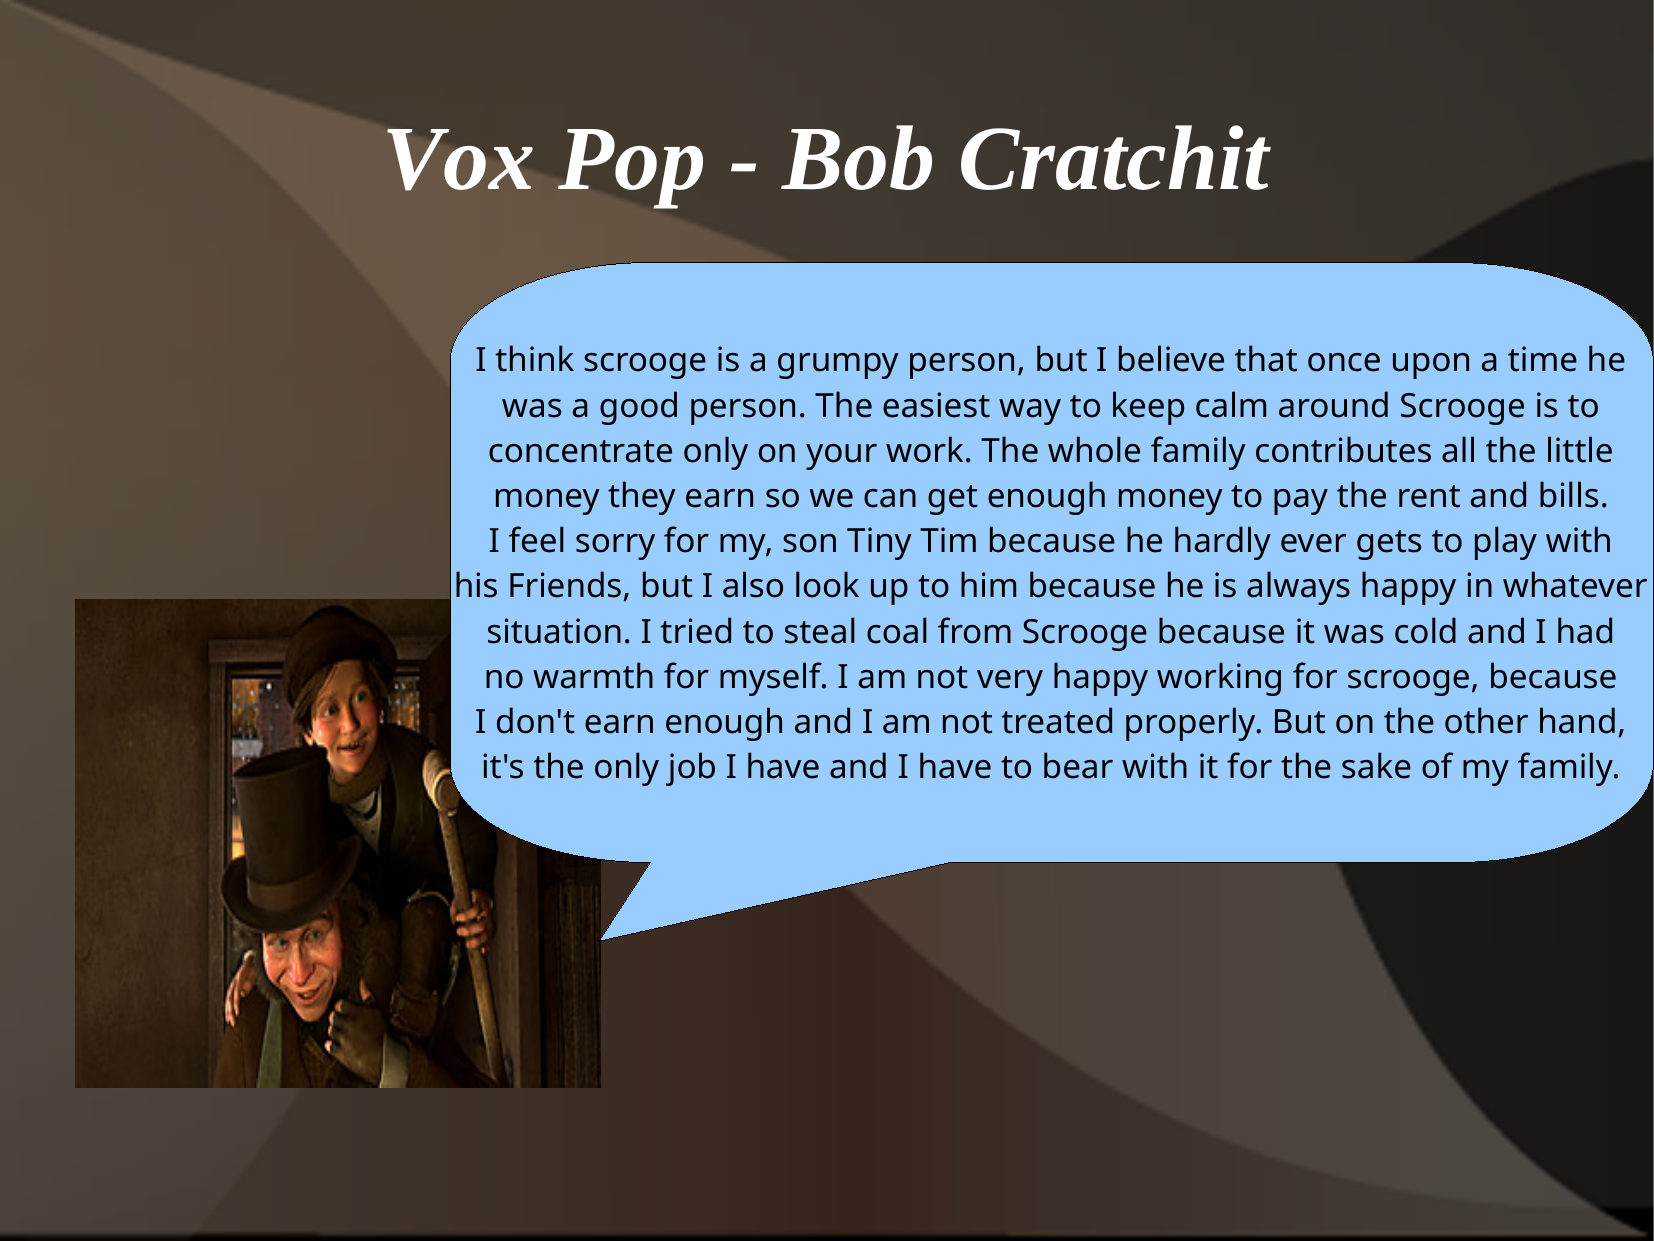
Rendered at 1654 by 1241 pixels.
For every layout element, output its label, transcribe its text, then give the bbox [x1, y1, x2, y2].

picture [75, 600, 601, 1088]
title Vox Pop - Bob Cratchit [82, 56, 1571, 250]
text_box I think scrooge is a grumpy person, but I believe that once upon a time he was a good person. The easiest way to keep calm around Scrooge is to concentrate only on your work. The whole family contributes all the little money they earn so we can get enough money to pay the rent and bills. I feel sorry for my, son Tiny Tim because he hardly ever gets to play with his Friends, but I also look up to him because he is always happy in whatever situation. I tried to steal coal from Scrooge because it was cold and I had no warmth for myself. I am not very happy working for scrooge, because I don't earn enough and I am not treated properly. But on the other hand, it's the only job I have and I have to bear with it for the sake of my family. [450, 262, 1654, 942]
